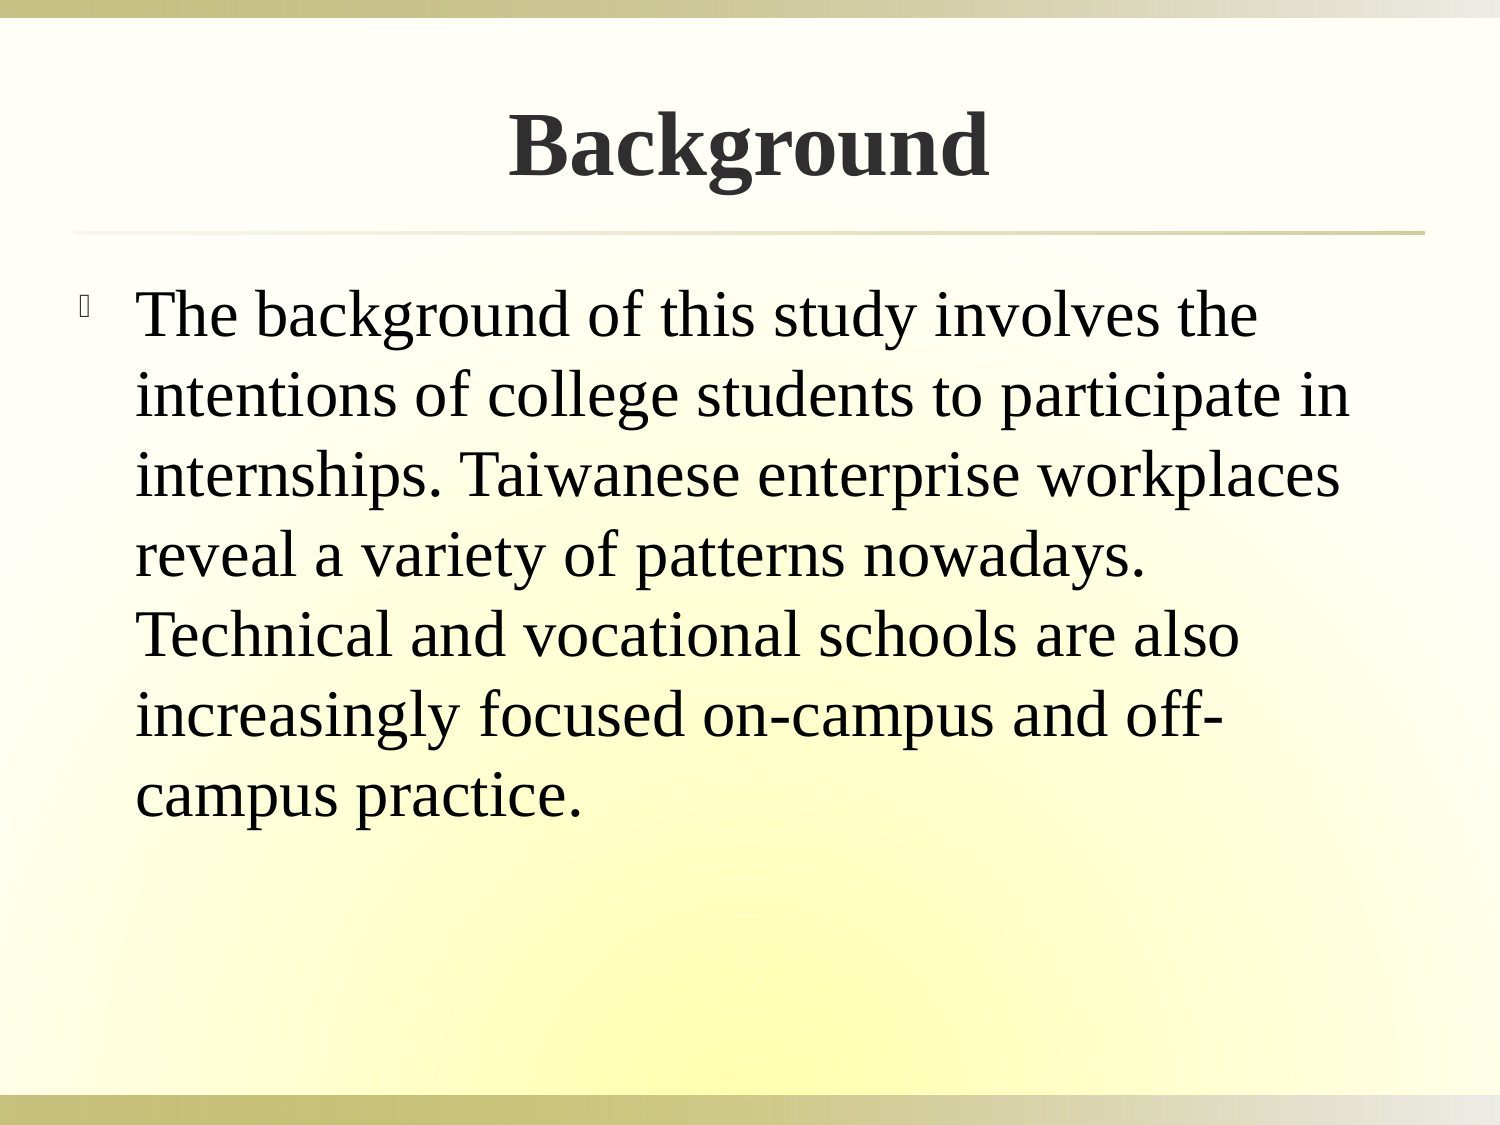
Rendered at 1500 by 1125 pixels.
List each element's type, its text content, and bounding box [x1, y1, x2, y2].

title Background [75, 45, 1425, 233]
list The background of this study involves the intentions of college students to participate in internships. Taiwanese enterprise workplaces reveal a variety of patterns nowadays. Technical and vocational schools are also increasingly focused on-campus and off-campus practice. [64, 262, 1436, 1032]
